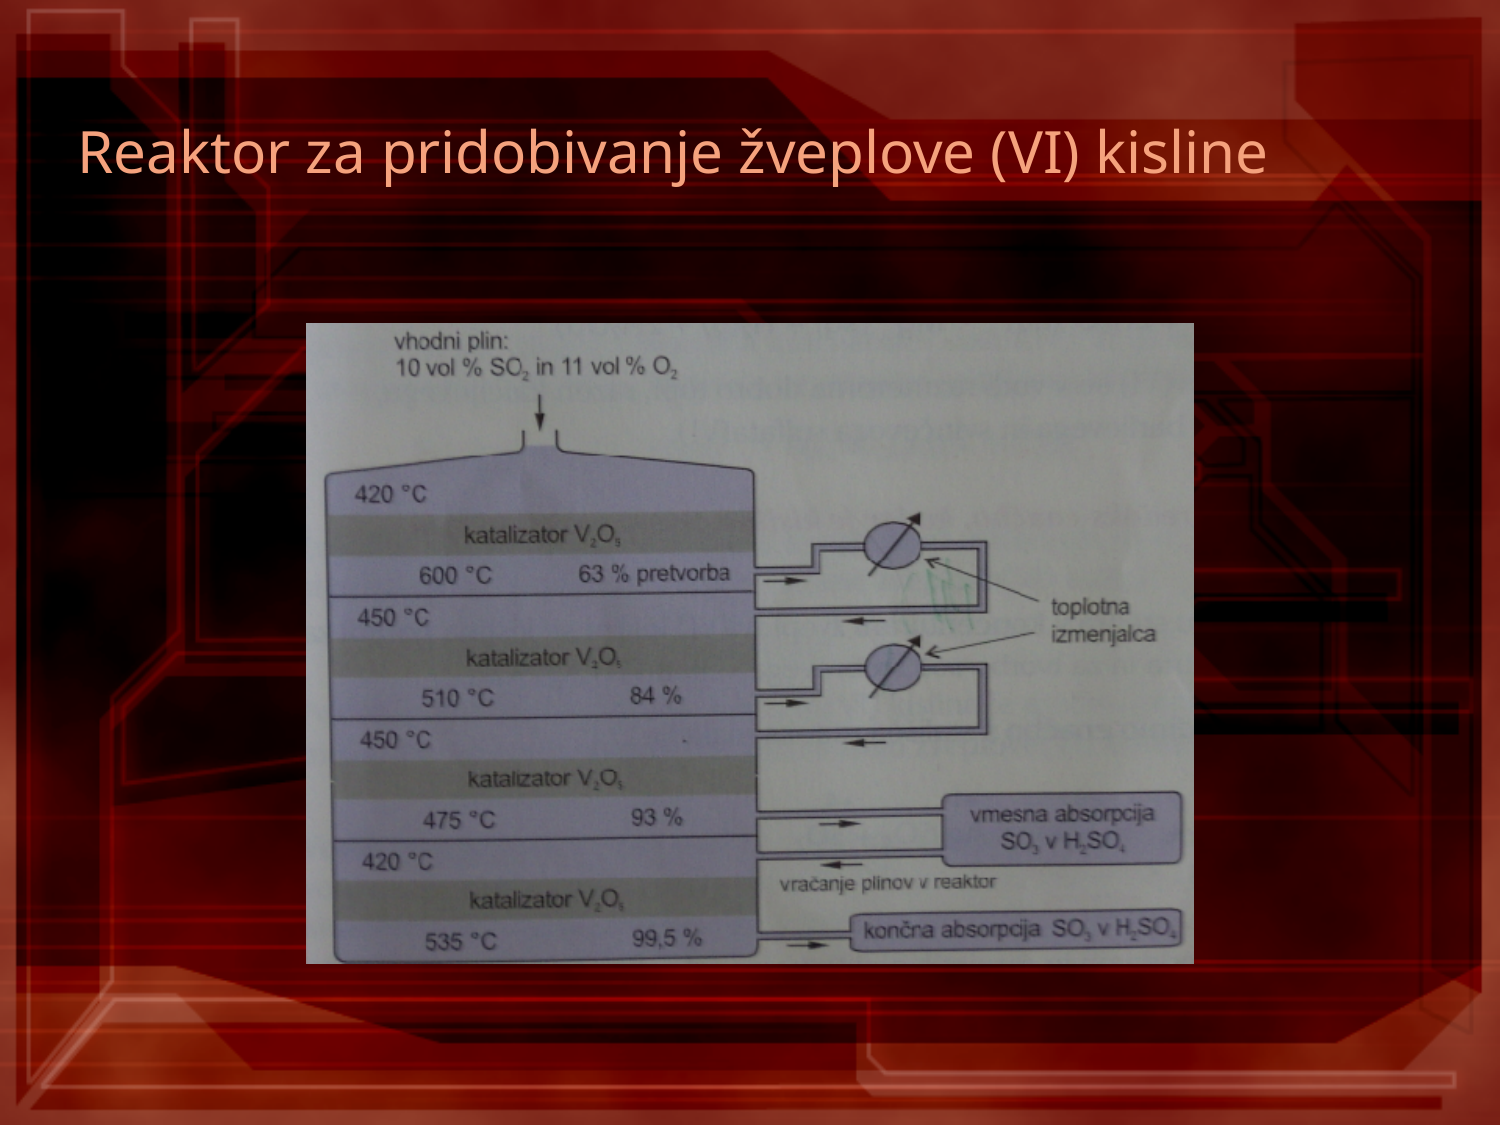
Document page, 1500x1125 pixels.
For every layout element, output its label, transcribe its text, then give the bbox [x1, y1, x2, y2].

title Reaktor za pridobivanje žveplove (VI) kisline [62, 42, 1438, 258]
picture [0, 0, 1500, 1125]
